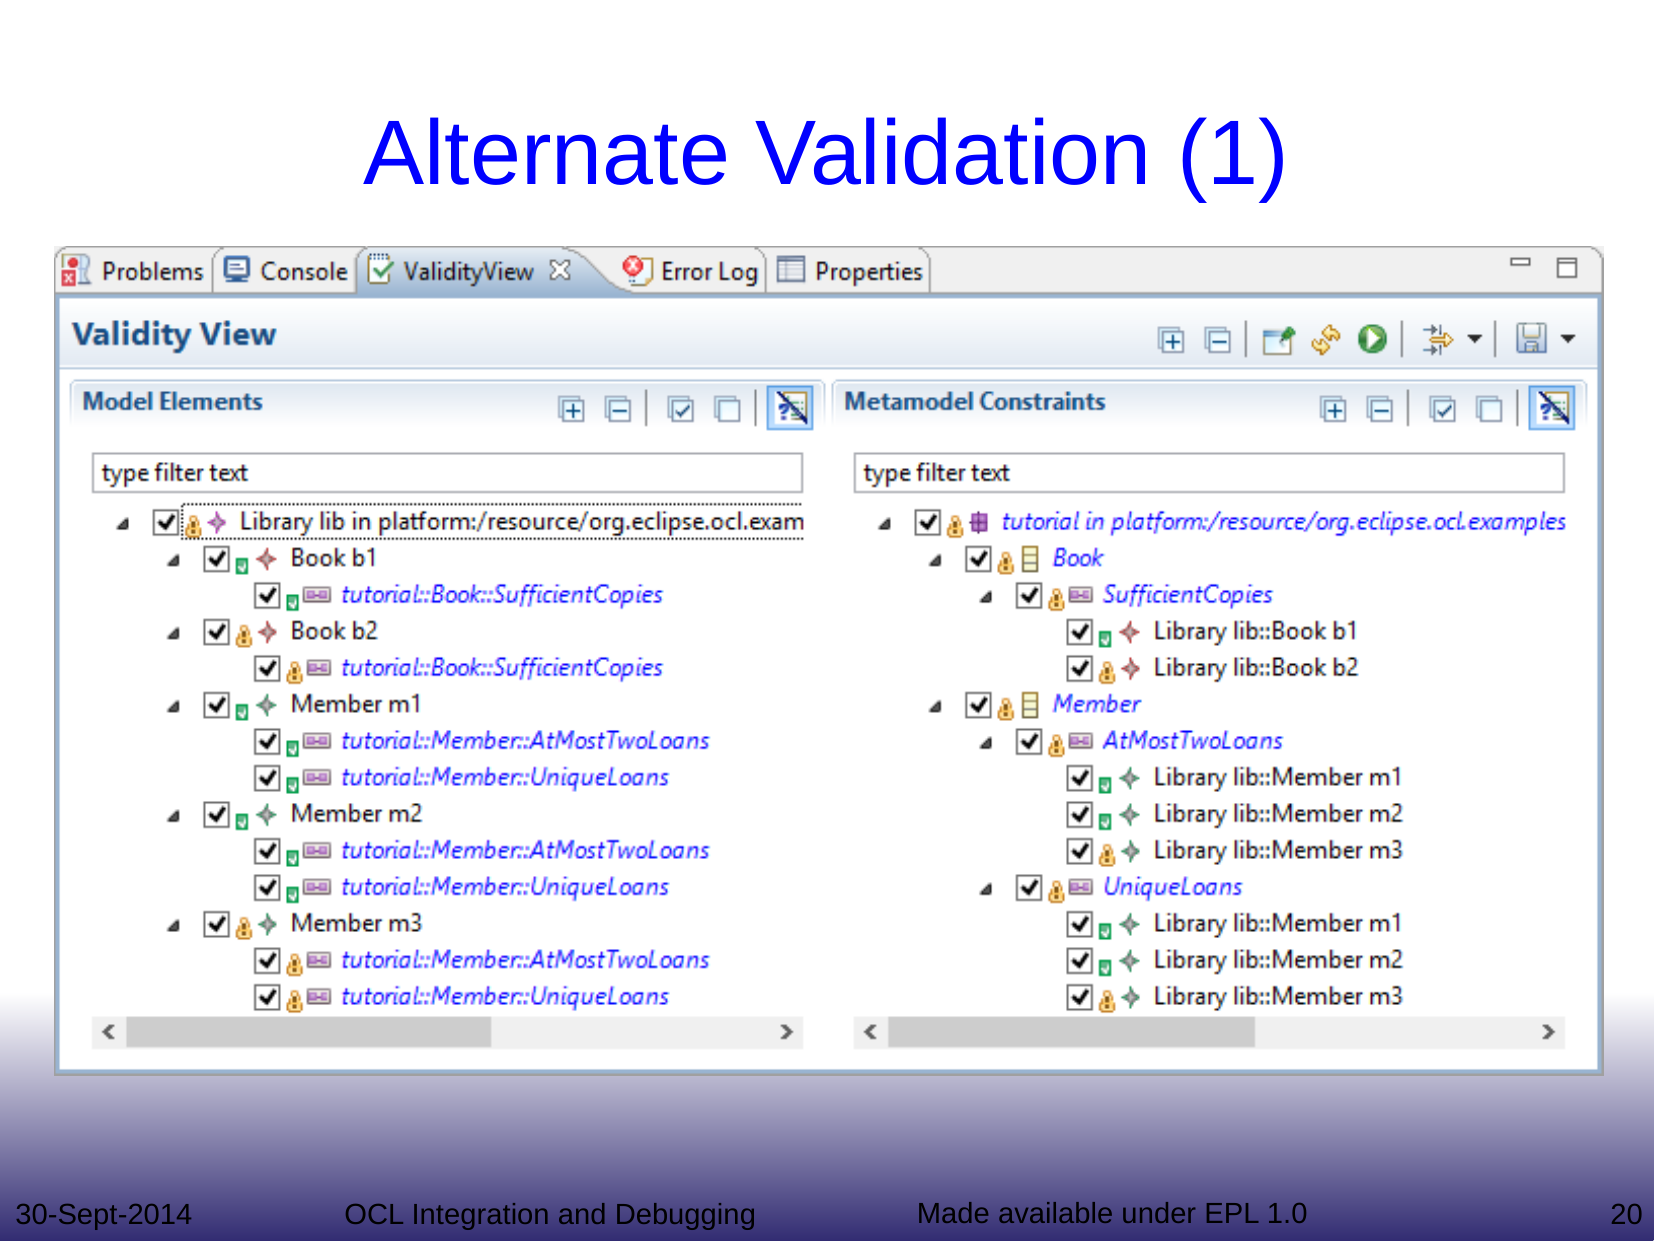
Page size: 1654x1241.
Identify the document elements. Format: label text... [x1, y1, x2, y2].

title Alternate Validation (1) [82, 49, 1571, 246]
picture [54, 246, 1604, 1076]
